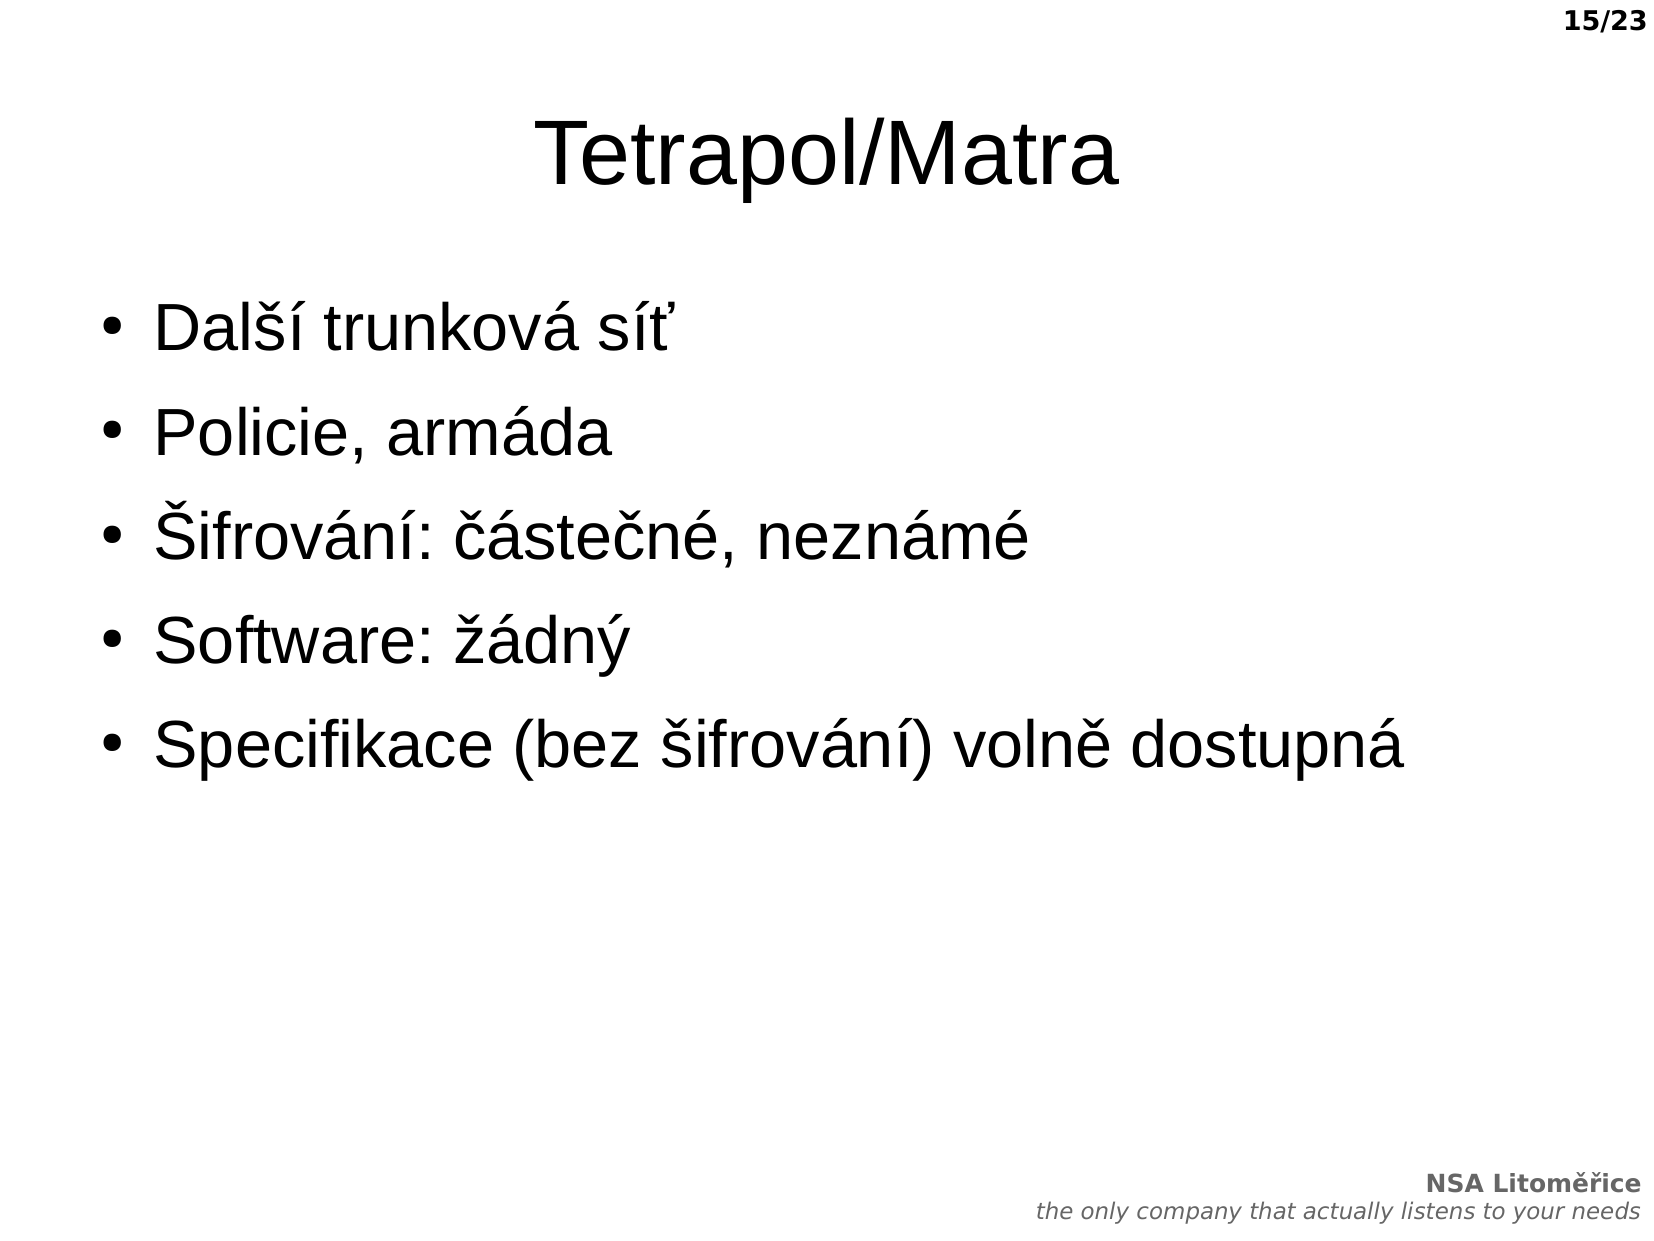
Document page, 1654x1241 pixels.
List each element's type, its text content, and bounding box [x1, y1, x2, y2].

title Tetrapol/Matra [82, 49, 1571, 257]
list Další trunková síť Policie, armáda Šifrování: částečné, neznámé Software: žádný Specifikace (bez šifrování) volně dostupná [82, 290, 1571, 1010]
